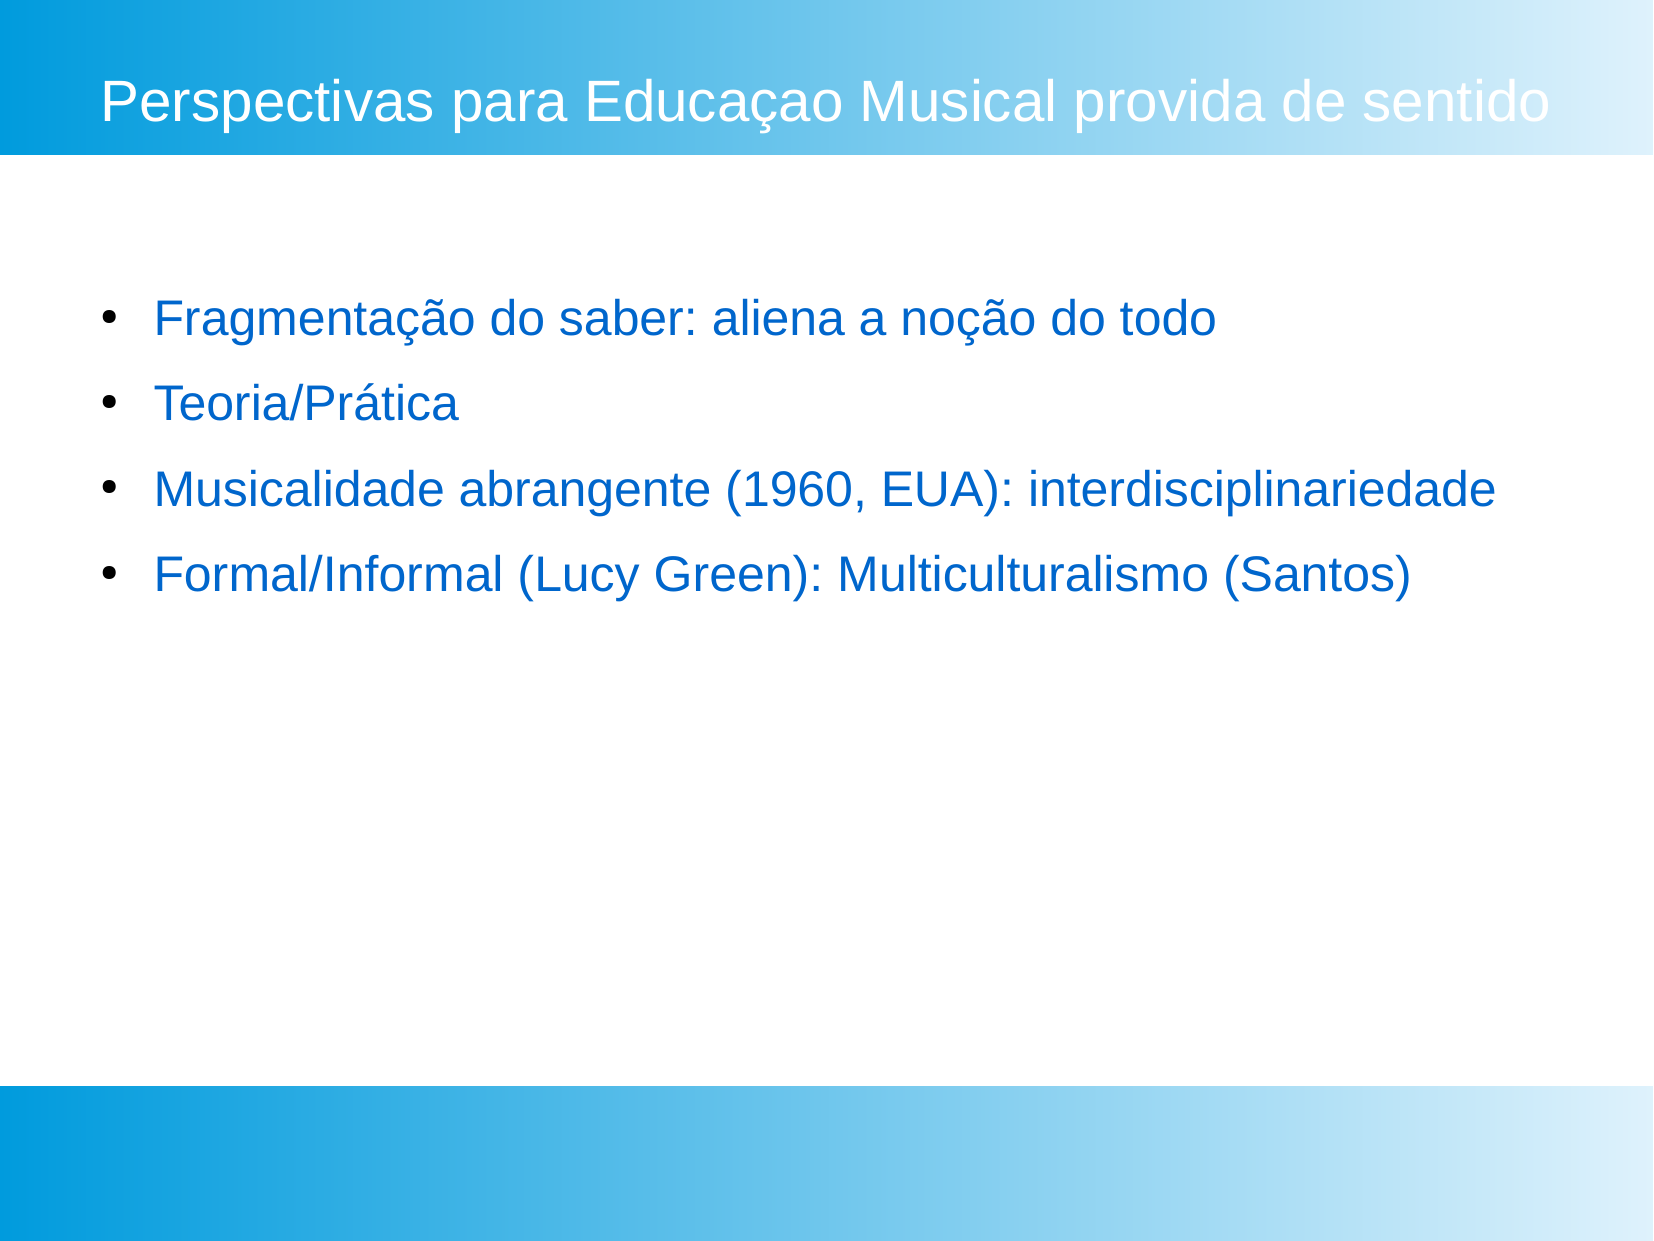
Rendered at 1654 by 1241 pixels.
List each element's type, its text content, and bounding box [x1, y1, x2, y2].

title Perspectivas para Educaçao Musical provida de sentido [82, 49, 1571, 154]
list Fragmentação do saber: aliena a noção do todo Teoria/Prática Musicalidade abrangente (1960, EUA): interdisciplinariedade Formal/Informal (Lucy Green): Multiculturalismo (Santos) [82, 290, 1571, 1010]
